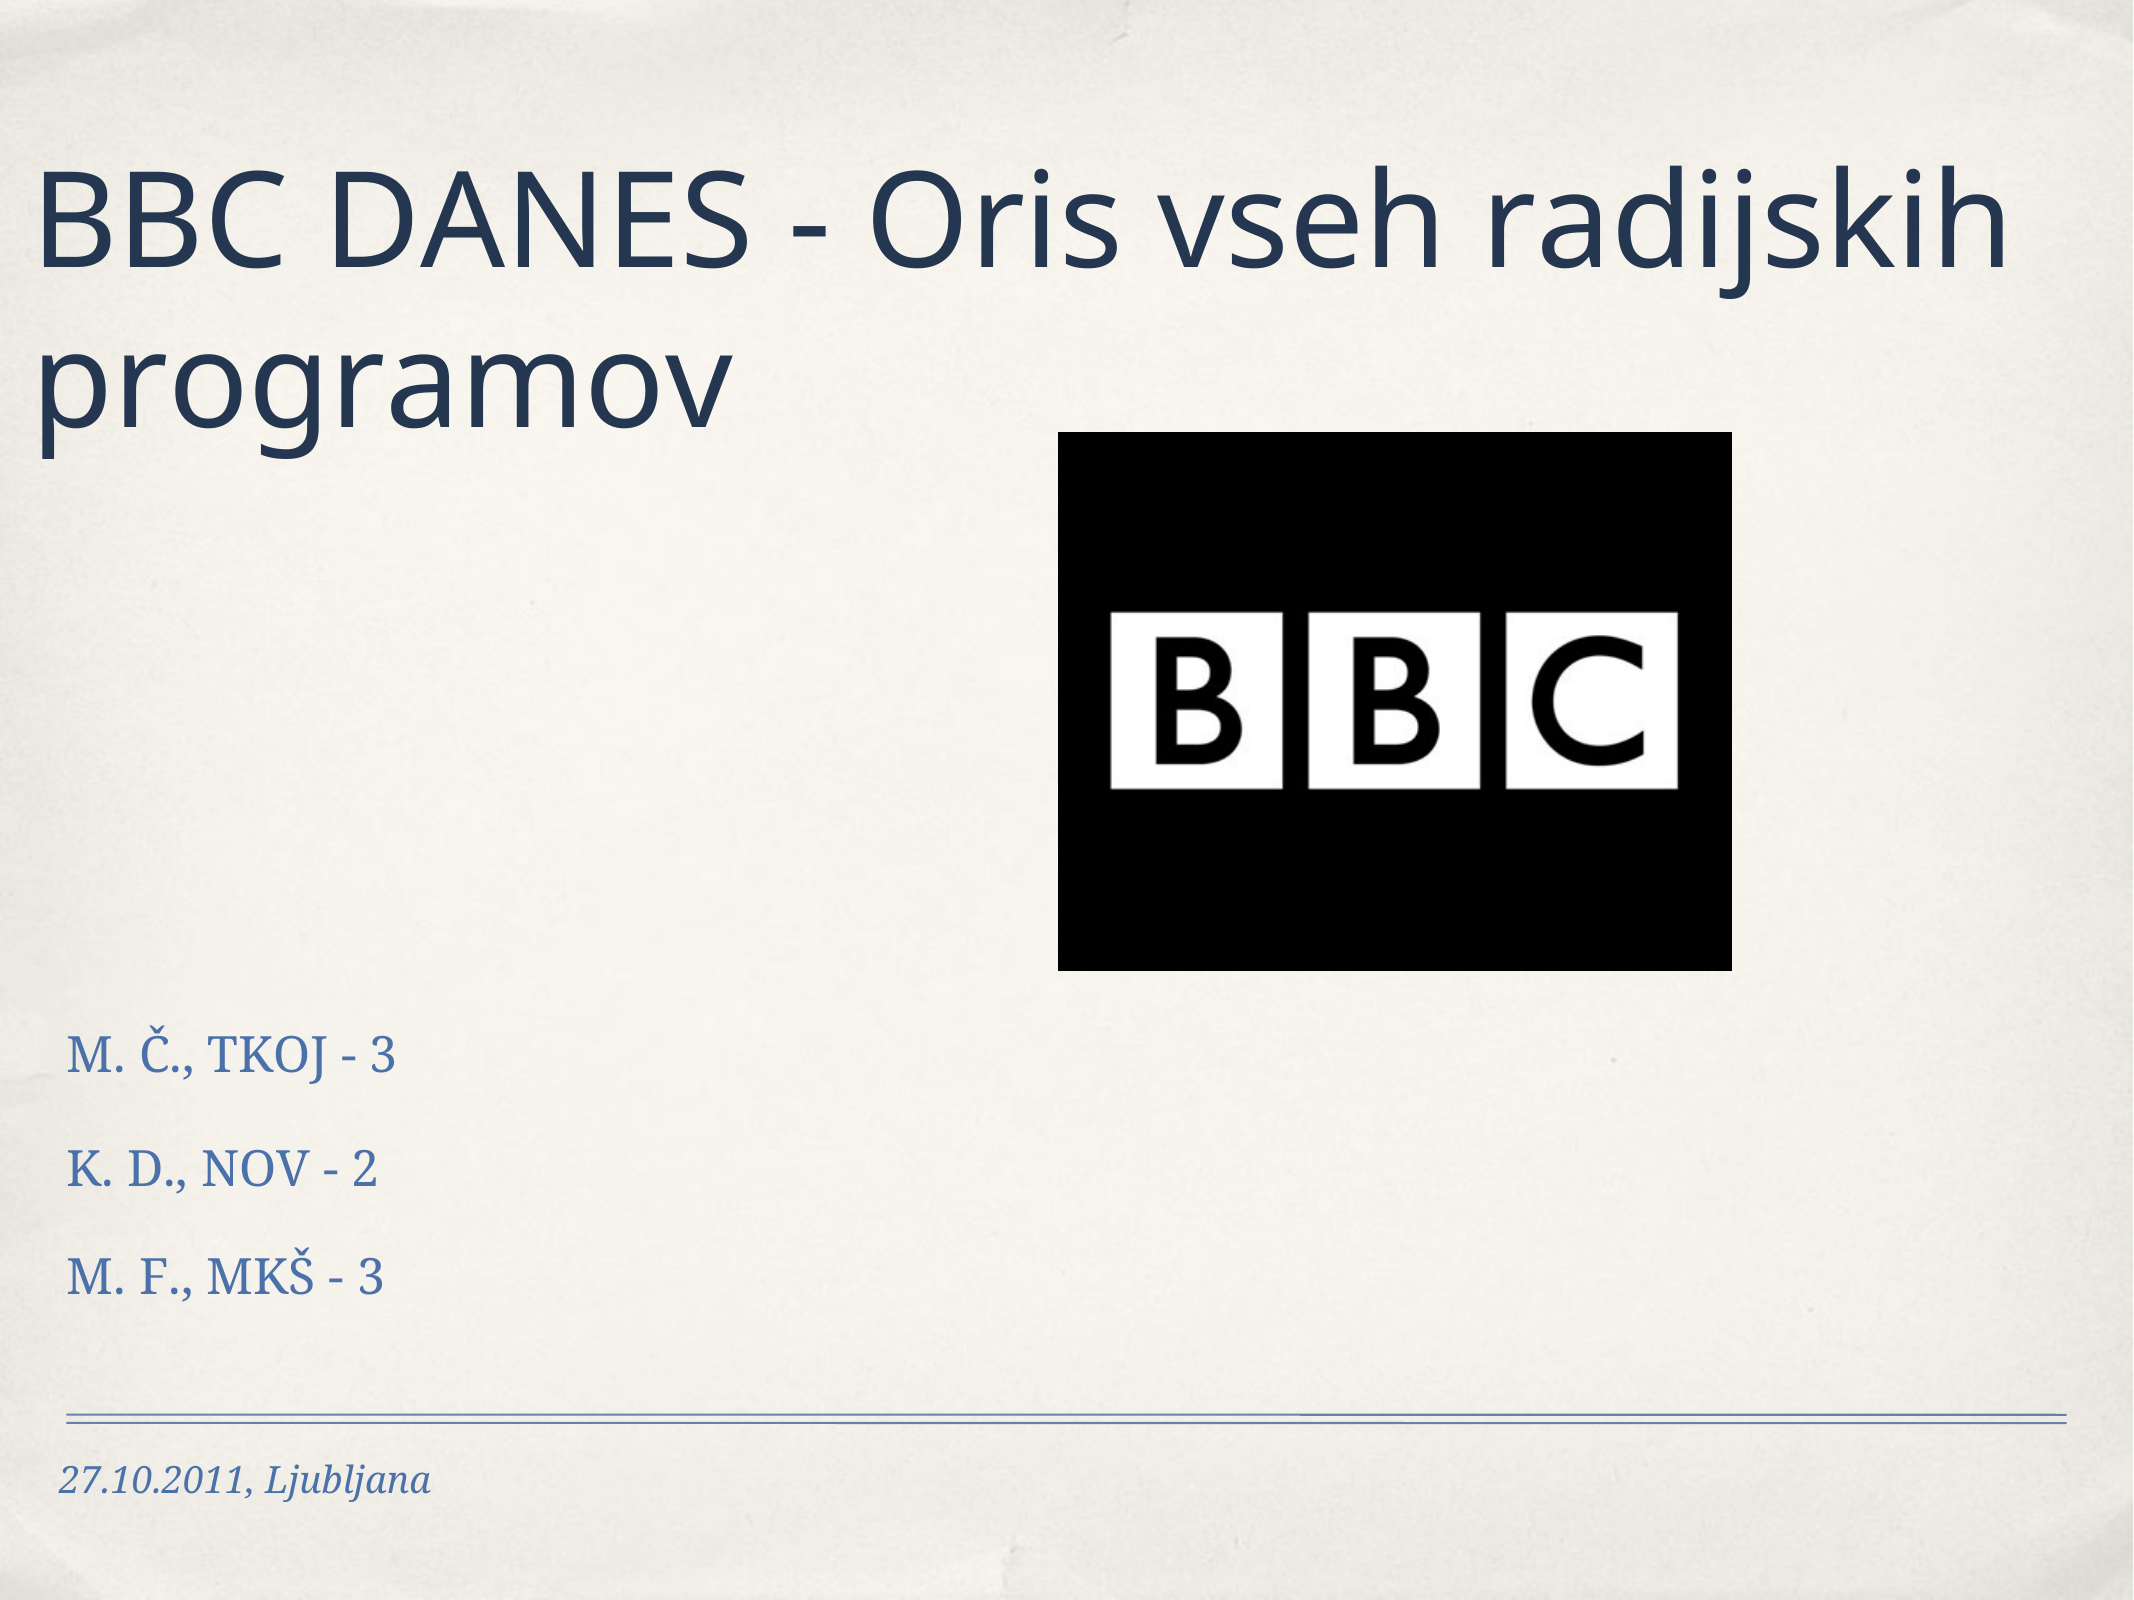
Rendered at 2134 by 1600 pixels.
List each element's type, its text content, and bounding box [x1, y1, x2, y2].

title BBC DANES - Oris vseh radijskih programov [22, 0, 2040, 463]
list M. Č., TKOJ - 3 K. D., NOV - 2 M. F., MKŠ - 3 [58, 1020, 2075, 1600]
picture [0, 0, 2134, 1600]
